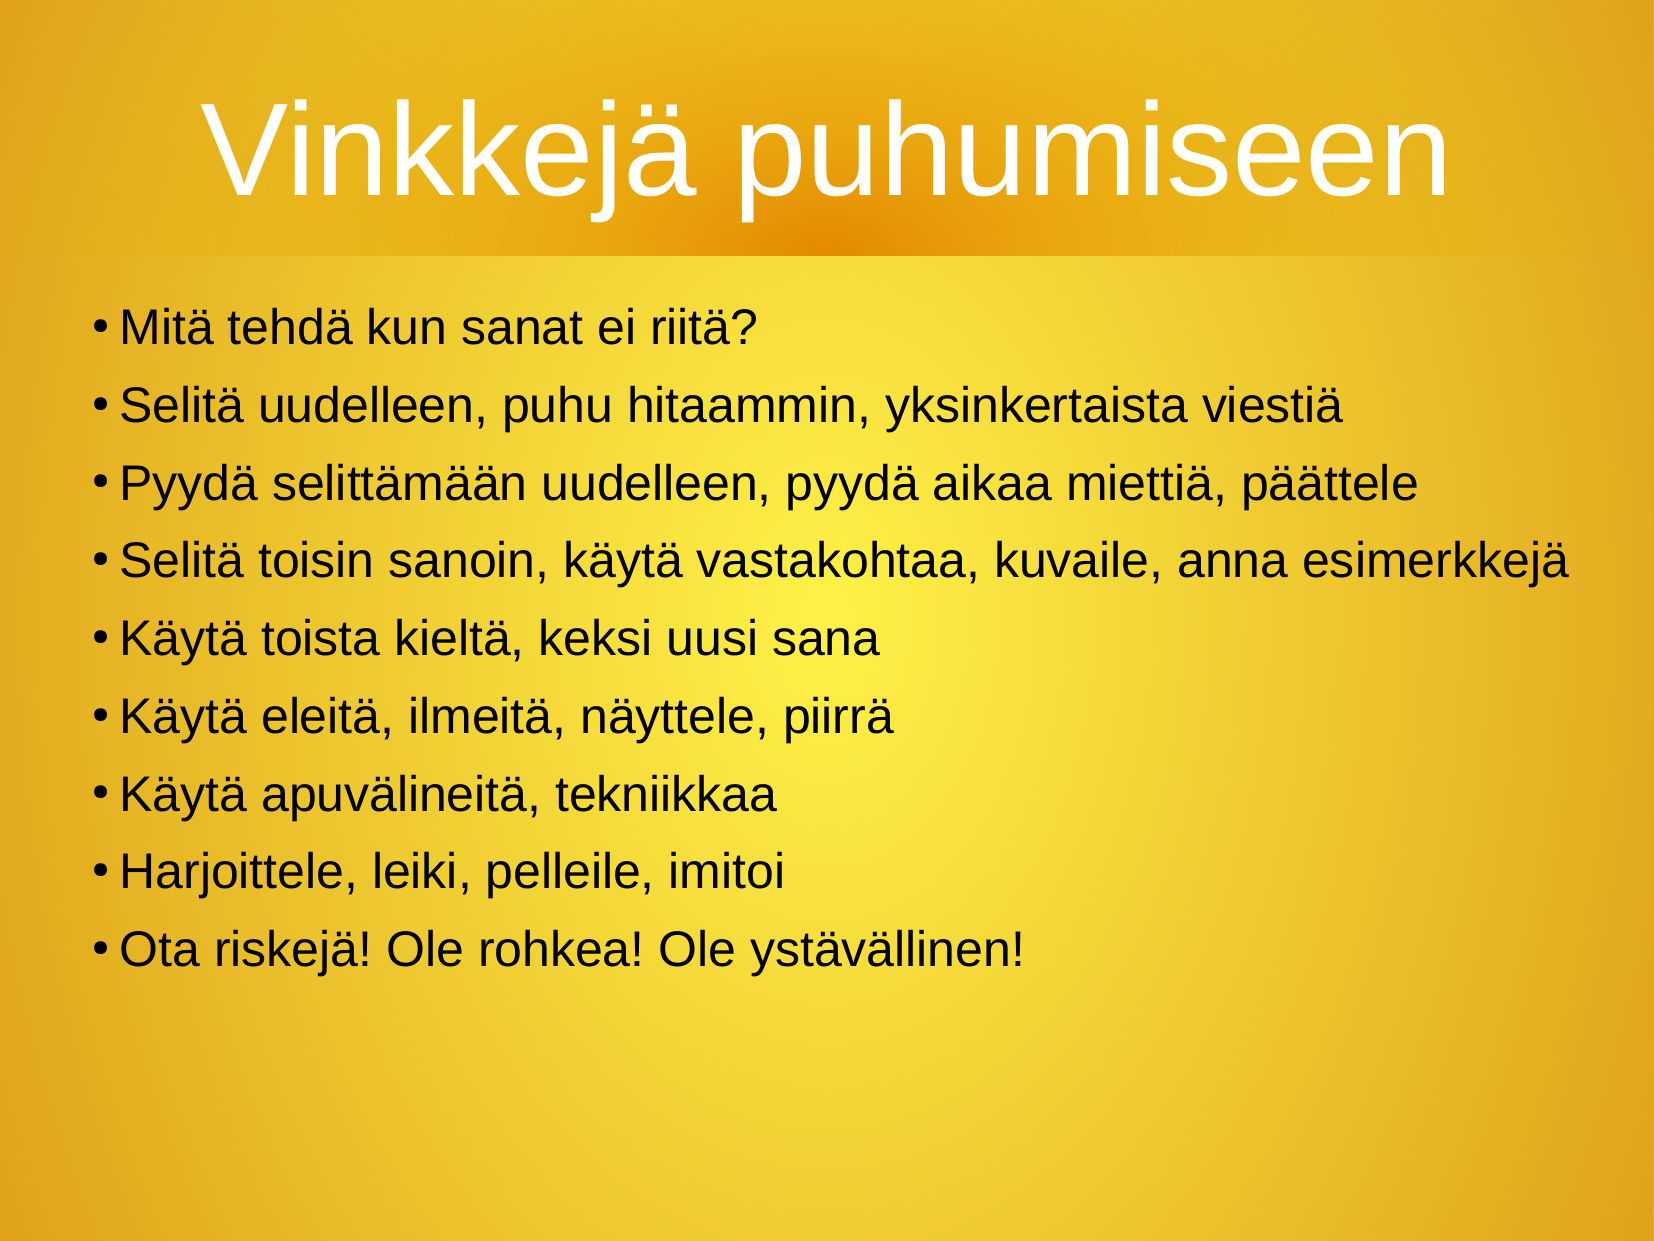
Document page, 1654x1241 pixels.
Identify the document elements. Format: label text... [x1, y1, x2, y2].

list Mitä tehdä kun sanat ei riitä? Selitä uudelleen, puhu hitaammin, yksinkertaista viestiä Pyydä selittämään uudelleen, pyydä aikaa miettiä, päättele Selitä toisin sanoin, käytä vastakohtaa, kuvaile, anna esimerkkejä Käytä toista kieltä, keksi uusi sana Käytä eleitä, ilmeitä, näyttele, piirrä Käytä apuvälineitä, tekniikkaa Harjoittele, leiki, pelleile, imitoi Ota riskejä! Ole rohkea! Ole ystävällinen! [82, 299, 1571, 1019]
title Vinkkejä puhumiseen [82, 47, 1571, 252]
